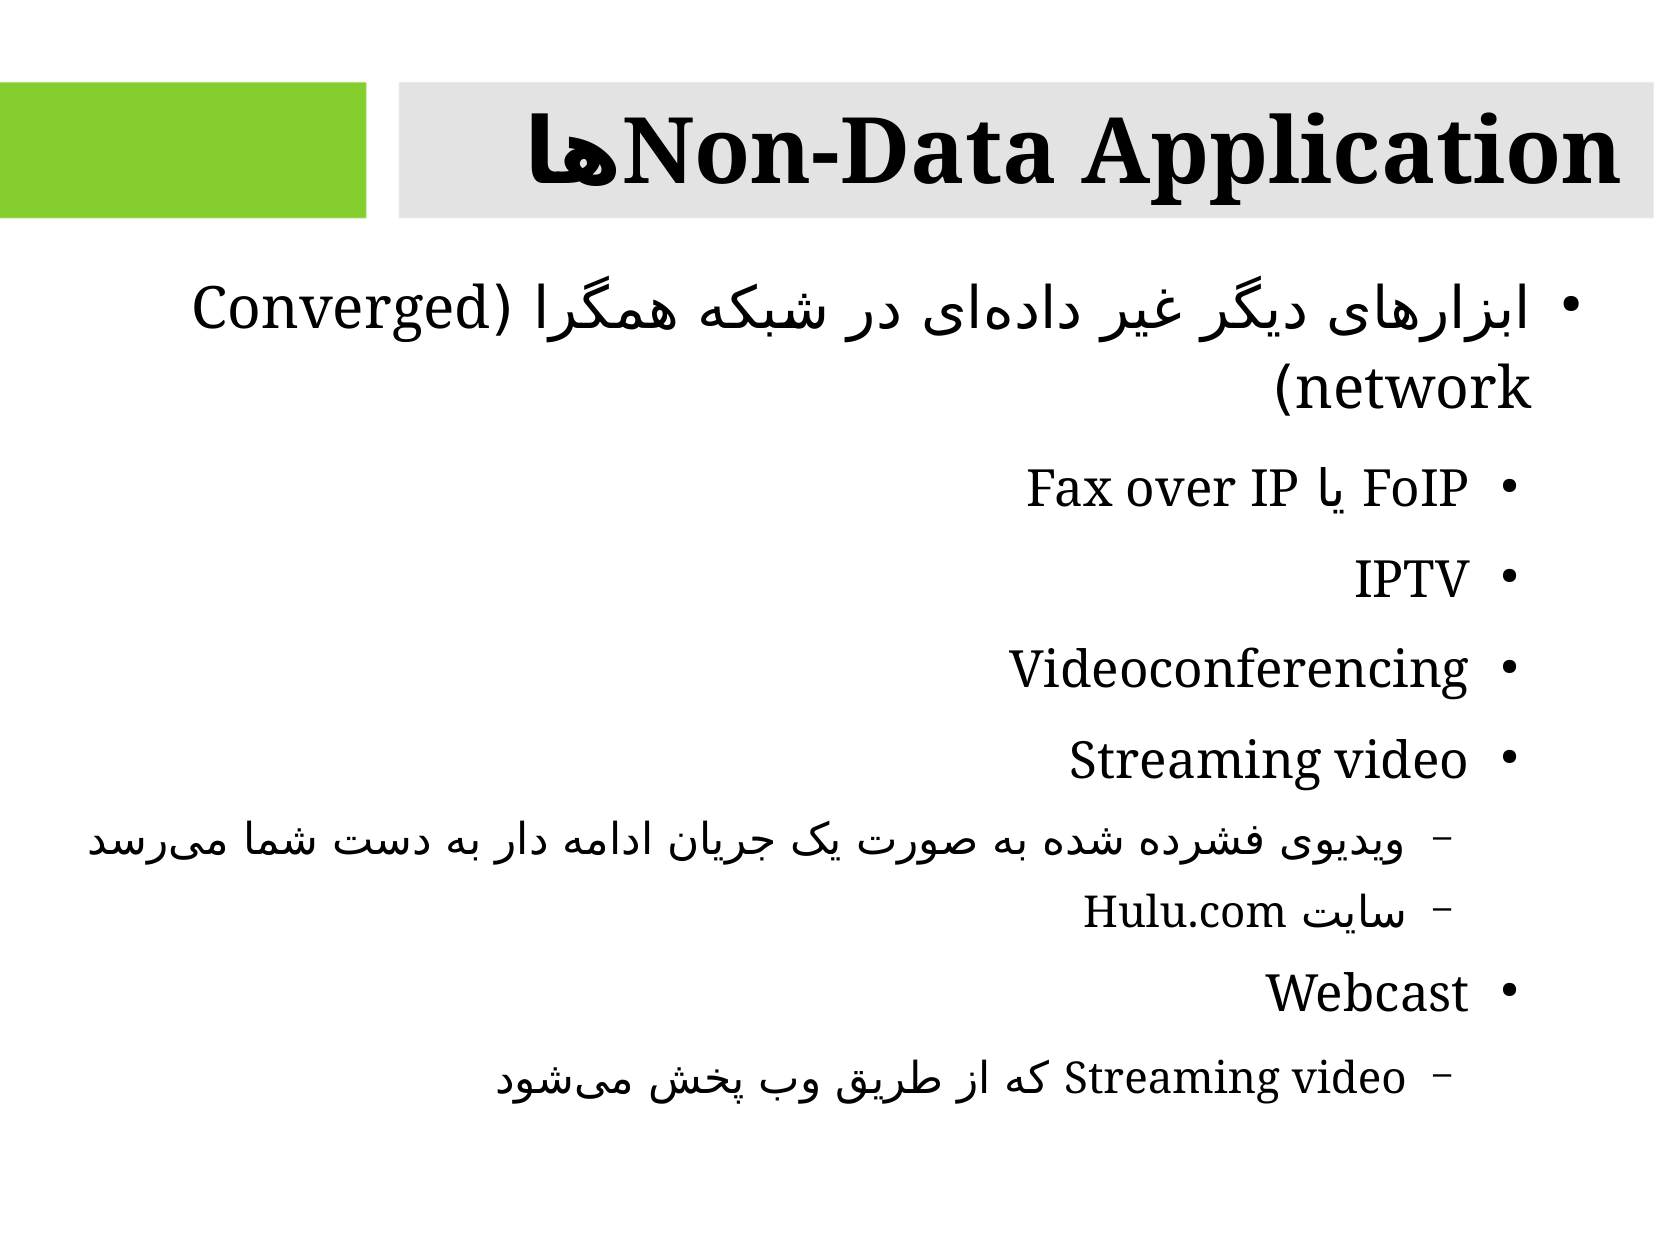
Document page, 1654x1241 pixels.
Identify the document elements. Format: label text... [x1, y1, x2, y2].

picture [0, 0, 1654, 1241]
title Non-Data Applicationها [313, 73, 1625, 223]
list ابزارهای دیگر غیر داده‌ای در شبکه همگرا (Converged network) FoIP یا Fax over IP IPTV Videoconferencing Streaming video ویدیوی فشرده شده به صورت یک جریان ادامه دار به دست شما می‌رسد سایت Hulu.com Webcast Streaming video که از طریق وب پخش می‌شود [82, 265, 1595, 1152]
